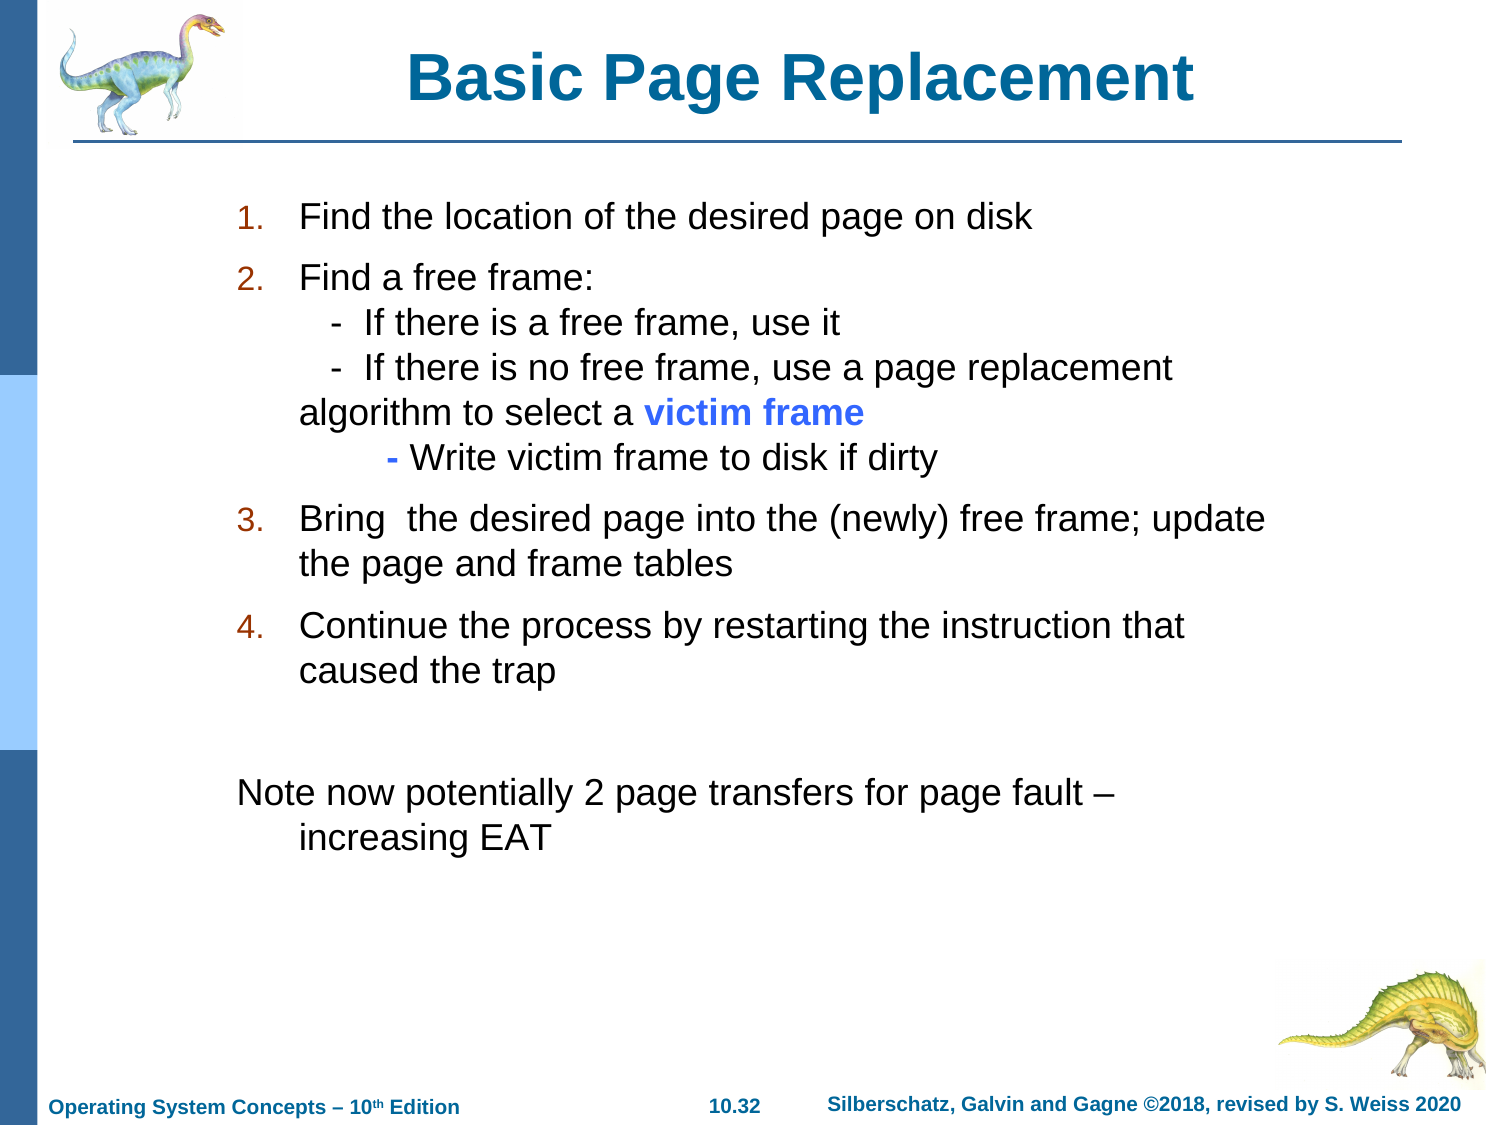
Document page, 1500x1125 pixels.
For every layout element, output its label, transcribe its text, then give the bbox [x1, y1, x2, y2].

picture [1275, 959, 1486, 1090]
picture [46, 0, 243, 149]
picture [1144, 1096, 1152, 1101]
list Find the location of the desired page on disk Find a free frame: - If there is a free frame, use it - If there is no free frame, use a page replacement algorithm to select a victim frame - Write victim frame to disk if dirty Bring the desired page into the (newly) free frame; update the page and frame tables Continue the process by restarting the instruction that caused the trap Note now potentially 2 page transfers for page fault – increasing EAT [221, 184, 1306, 916]
title Basic Page Replacement [177, 26, 1425, 122]
